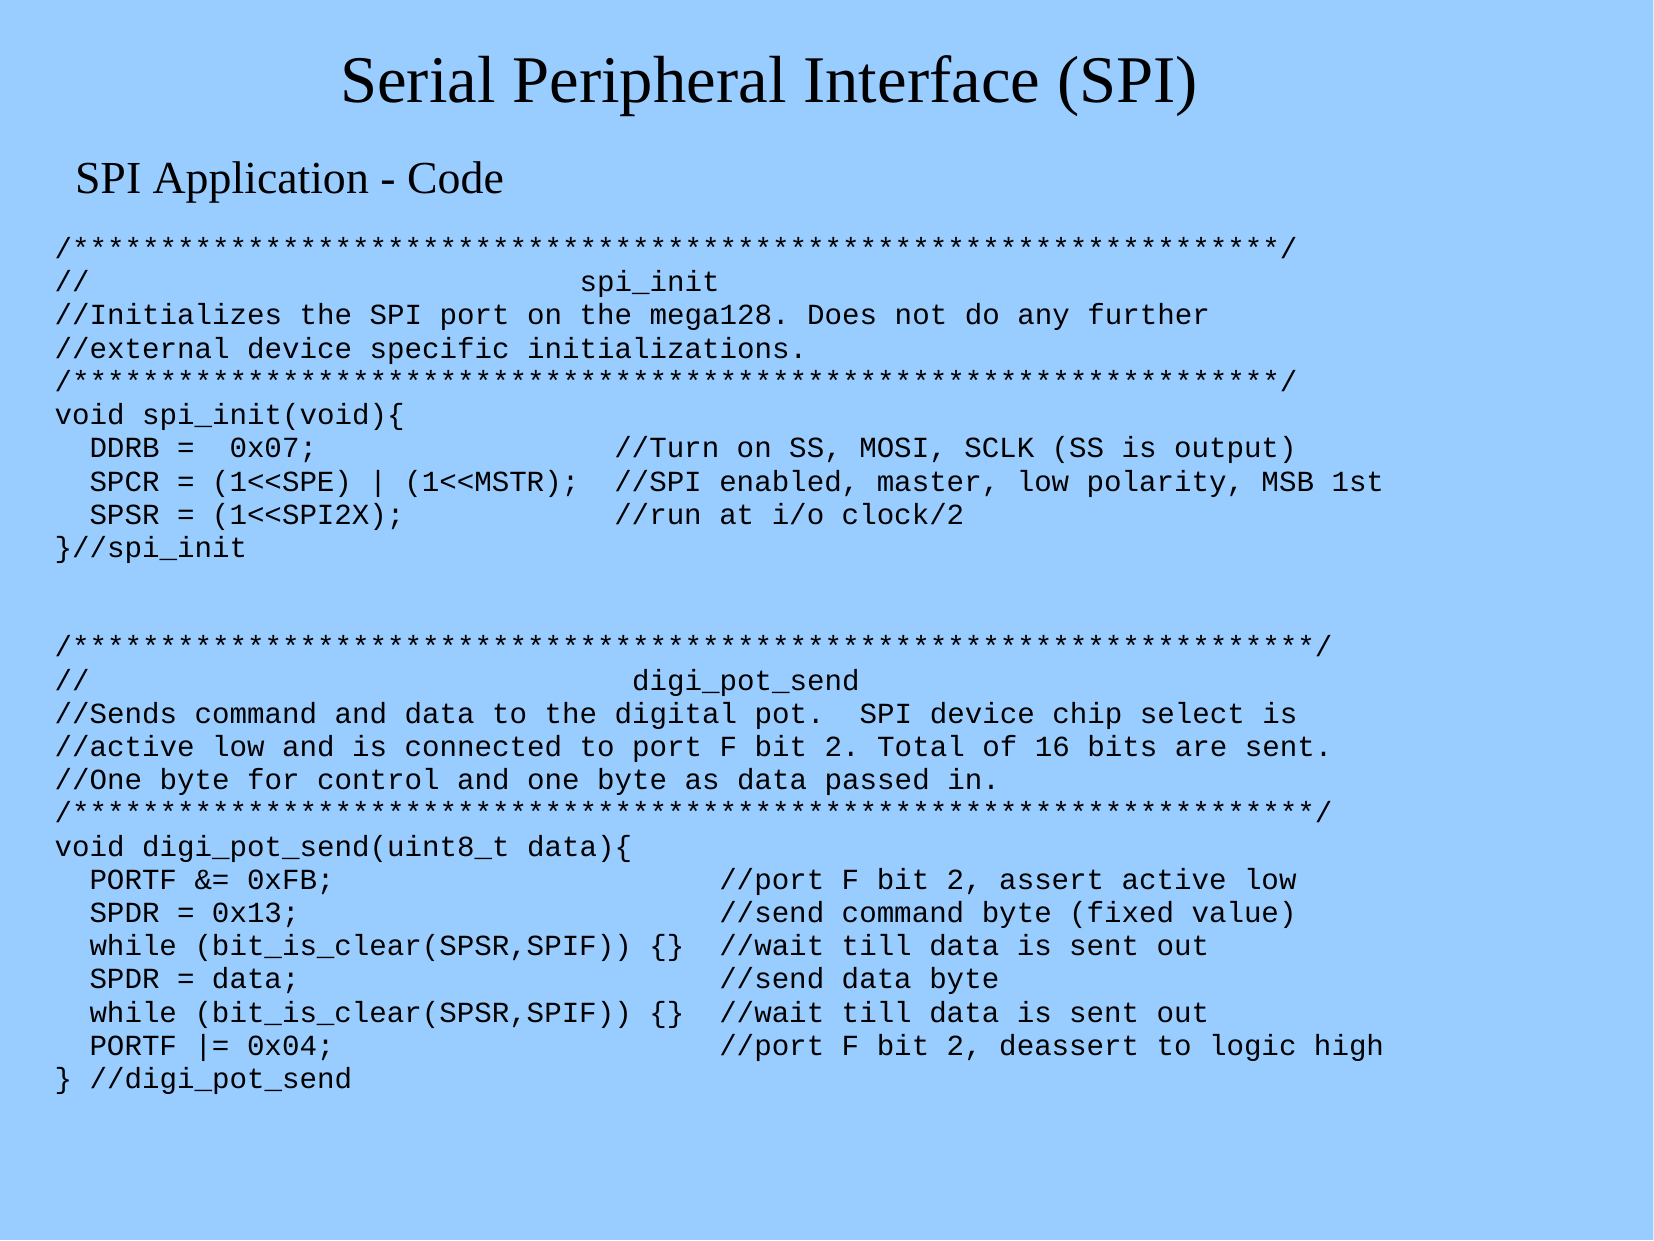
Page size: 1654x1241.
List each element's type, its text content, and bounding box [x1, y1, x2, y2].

text_box /*********************************************************************/ // spi_init //Initializes the SPI port on the mega128. Does not do any further //external device specific initializations. /*********************************************************************/ void spi_init(void){ DDRB = 0x07; //Turn on SS, MOSI, SCLK (SS is output) SPCR = (1<<SPE) | (1<<MSTR); //SPI enabled, master, low polarity, MSB 1st SPSR = (1<<SPI2X); //run at i/o clock/2 }//spi_init /***********************************************************************/ // digi_pot_send //Sends command and data to the digital pot. SPI device chip select is //active low and is connected to port F bit 2. Total of 16 bits are sent. //One byte for control and one byte as data passed in. /***********************************************************************/ void digi_pot_send(uint8_t data){ PORTF &= 0xFB; //port F bit 2, assert active low SPDR = 0x13; //send command byte (fixed value) while (bit_is_clear(SPSR,SPIF)) {} //wait till data is sent out SPDR = data; //send data byte while (bit_is_clear(SPSR,SPIF)) {} //wait till data is sent out PORTF |= 0x04; //port F bit 2, deassert to logic high } //digi_pot_send [54, 230, 1502, 1241]
text_box SPI Application - Code [75, 149, 1576, 1088]
text_box Serial Peripheral Interface (SPI) [339, 38, 1201, 113]
